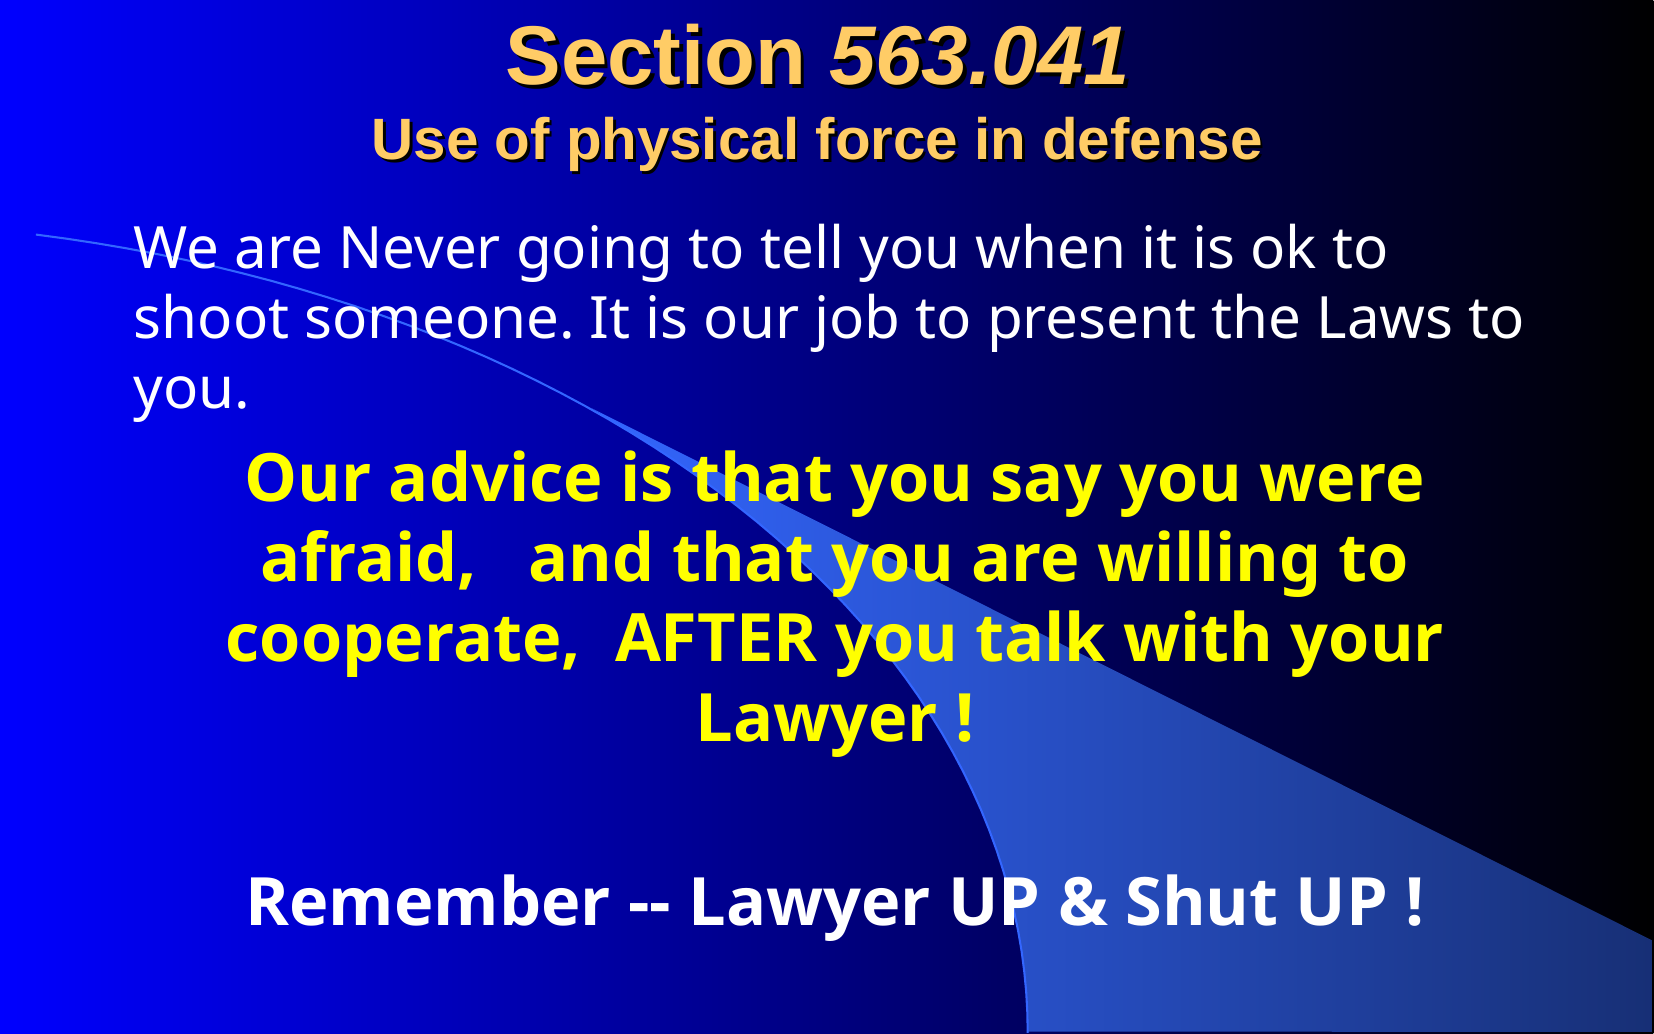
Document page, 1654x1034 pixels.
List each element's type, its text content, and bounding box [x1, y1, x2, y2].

title Section 563.041 Use of physical force in defense [115, 0, 1520, 180]
list We are Never going to tell you when it is ok to shoot someone. It is our job to present the Laws to you. Our advice is that you say you were afraid, and that you are willing to cooperate, AFTER you talk with your Lawyer ! Remember -- Lawyer UP & Shut UP ! [82, 210, 1537, 933]
